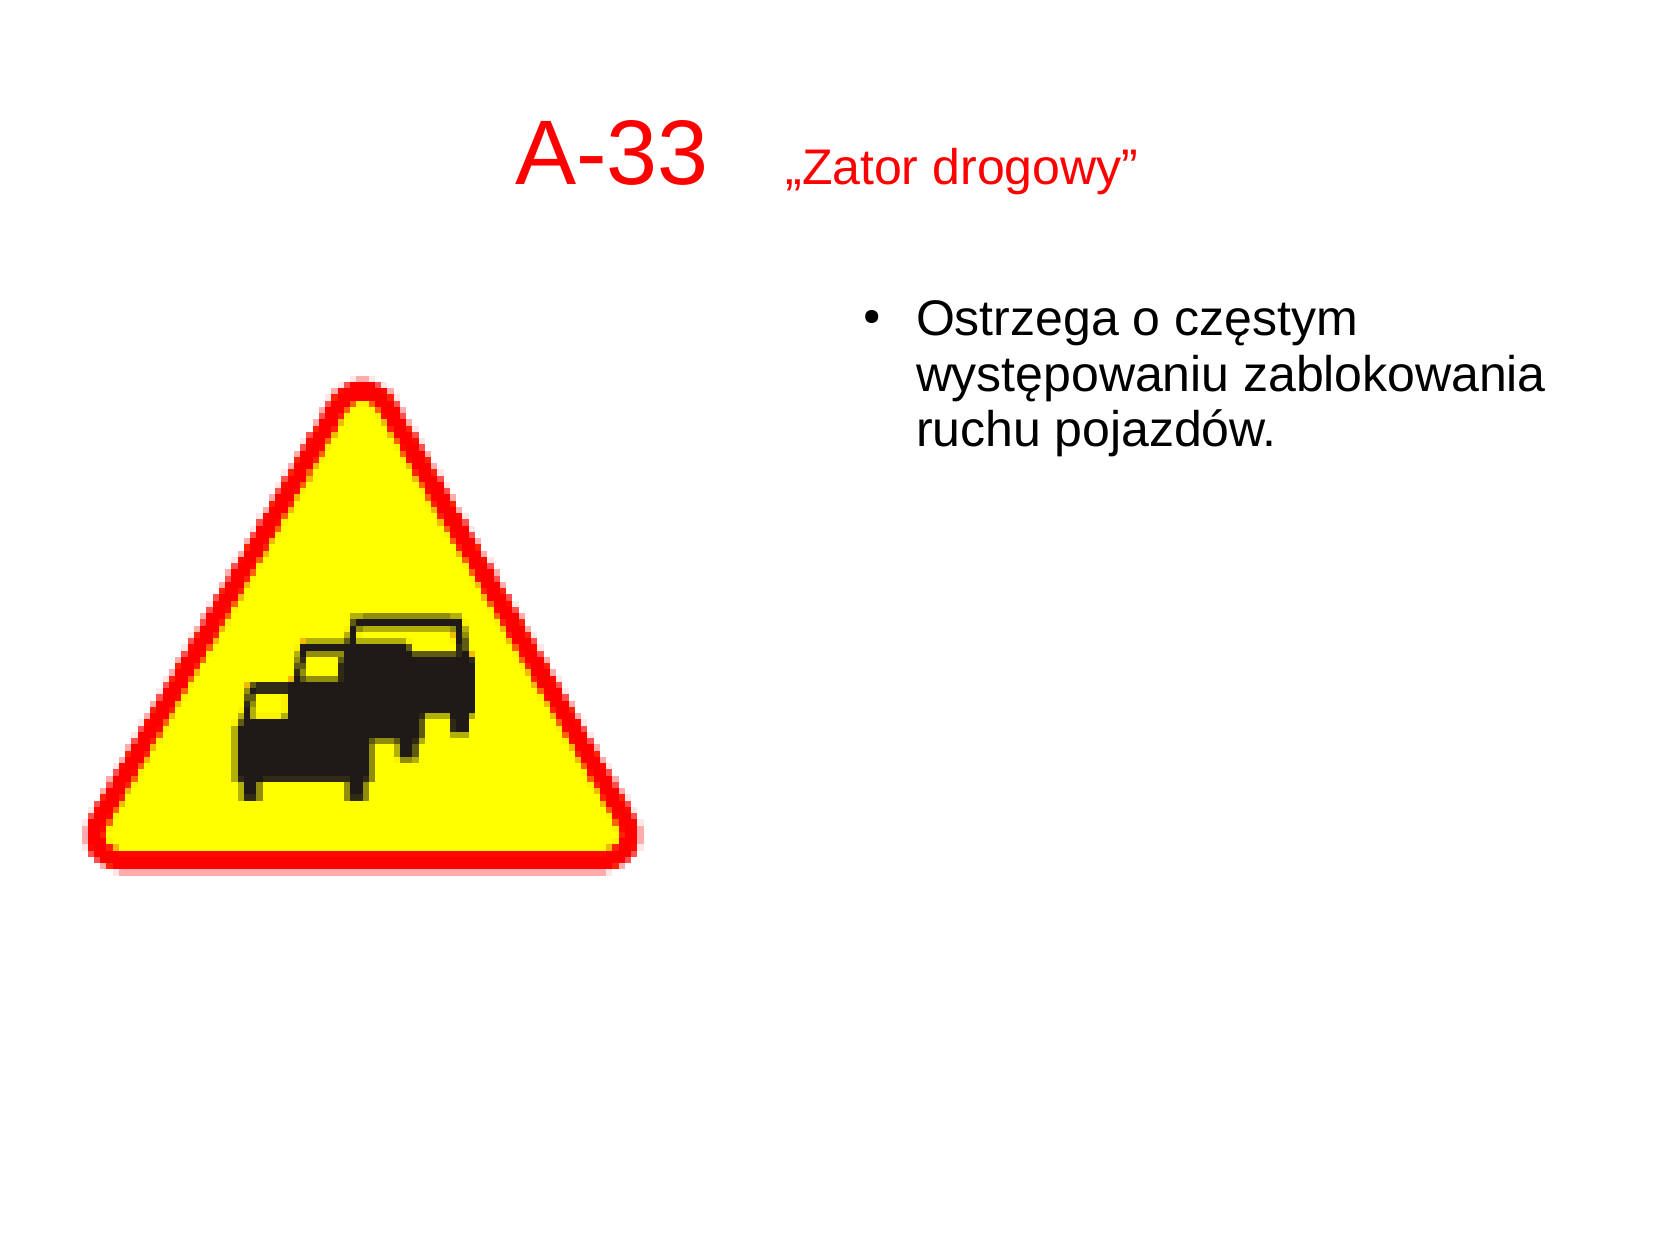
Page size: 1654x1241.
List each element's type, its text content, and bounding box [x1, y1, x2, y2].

picture [82, 376, 644, 876]
list Ostrzega o częstym występowaniu zablokowania ruchu pojazdów. [845, 290, 1572, 1094]
title A-33 „Zator drogowy” [82, 56, 1571, 250]
